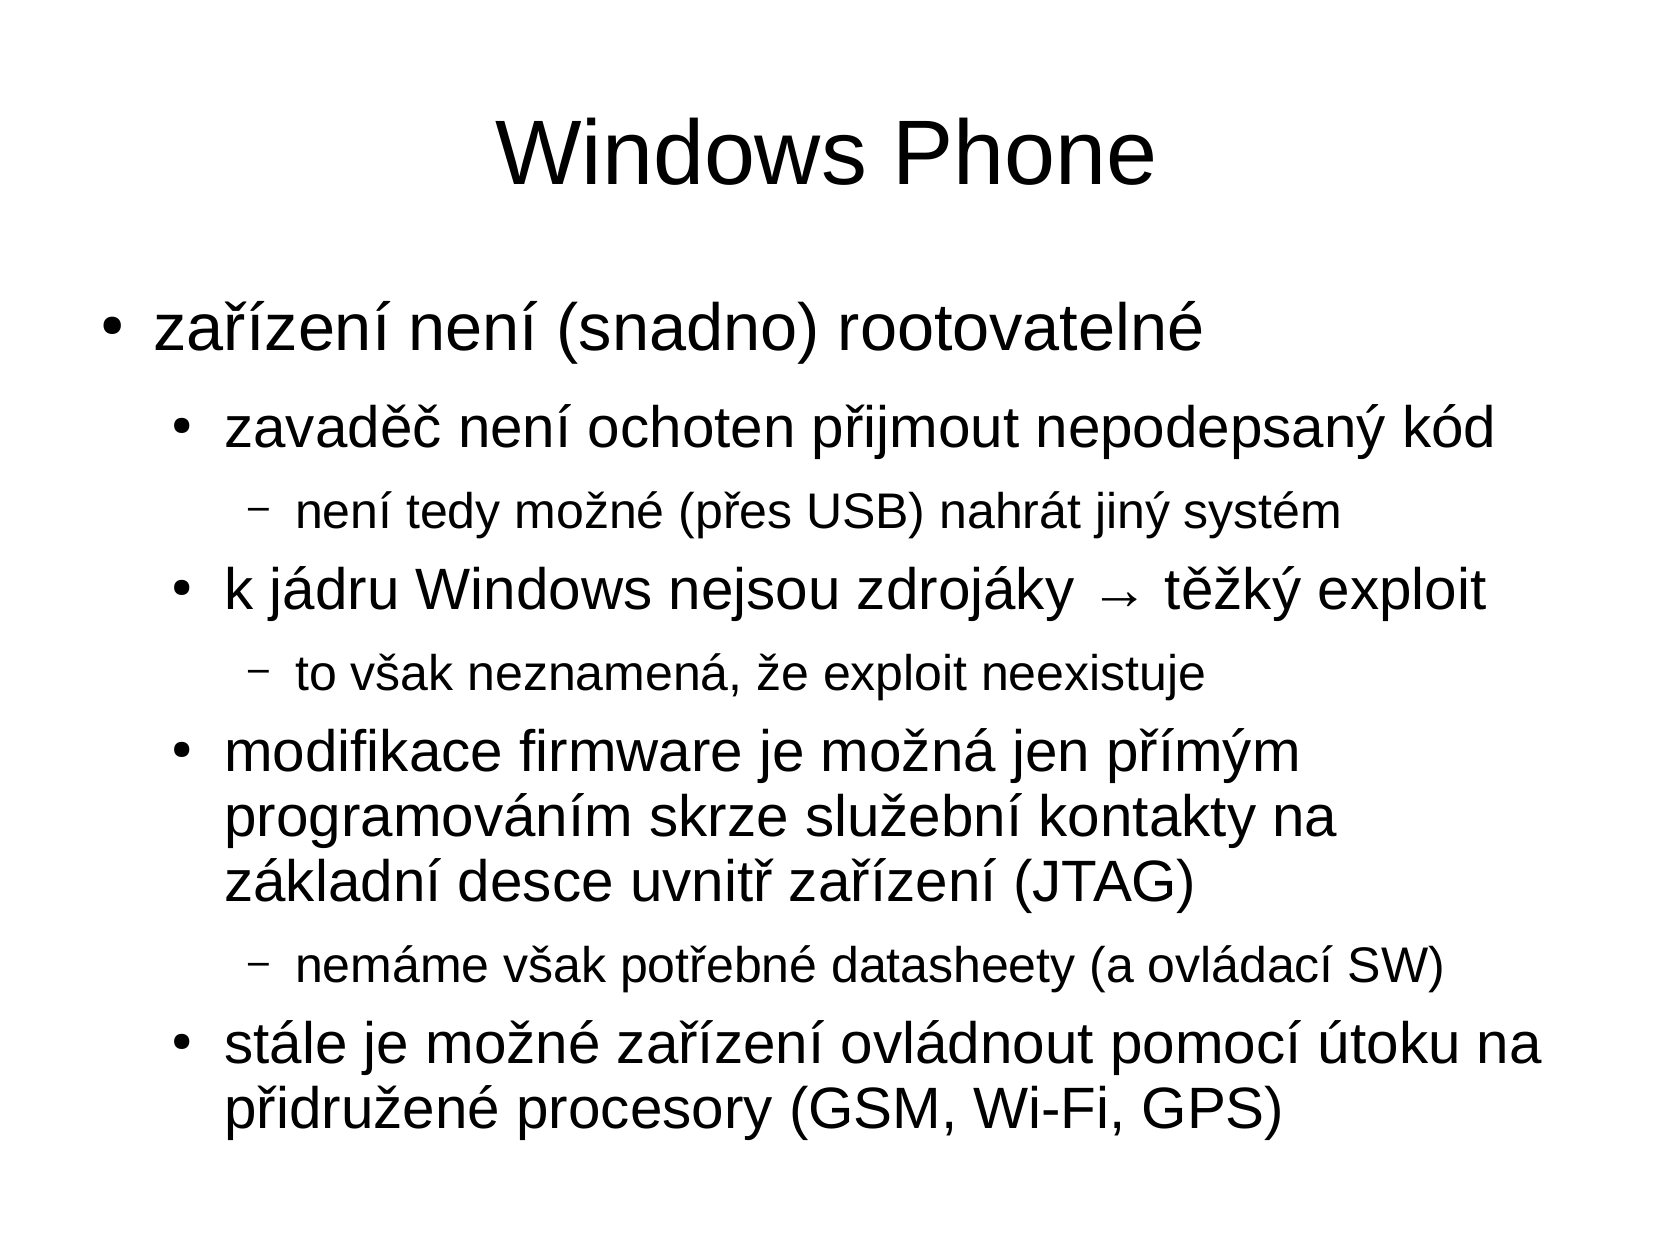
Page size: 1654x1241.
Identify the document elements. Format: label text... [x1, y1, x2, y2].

title Windows Phone [82, 49, 1571, 257]
list zařízení není (snadno) rootovatelné zavaděč není ochoten přijmout nepodepsaný kód není tedy možné (přes USB) nahrát jiný systém k jádru Windows nejsou zdrojáky → těžký exploit to však neznamená, že exploit neexistuje modifikace firmware je možná jen přímým programováním skrze služební kontakty na základní desce uvnitř zařízení (JTAG) nemáme však potřebné datasheety (a ovládací SW) stále je možné zařízení ovládnout pomocí útoku na přidružené procesory (GSM, Wi-Fi, GPS) [82, 290, 1571, 1157]
